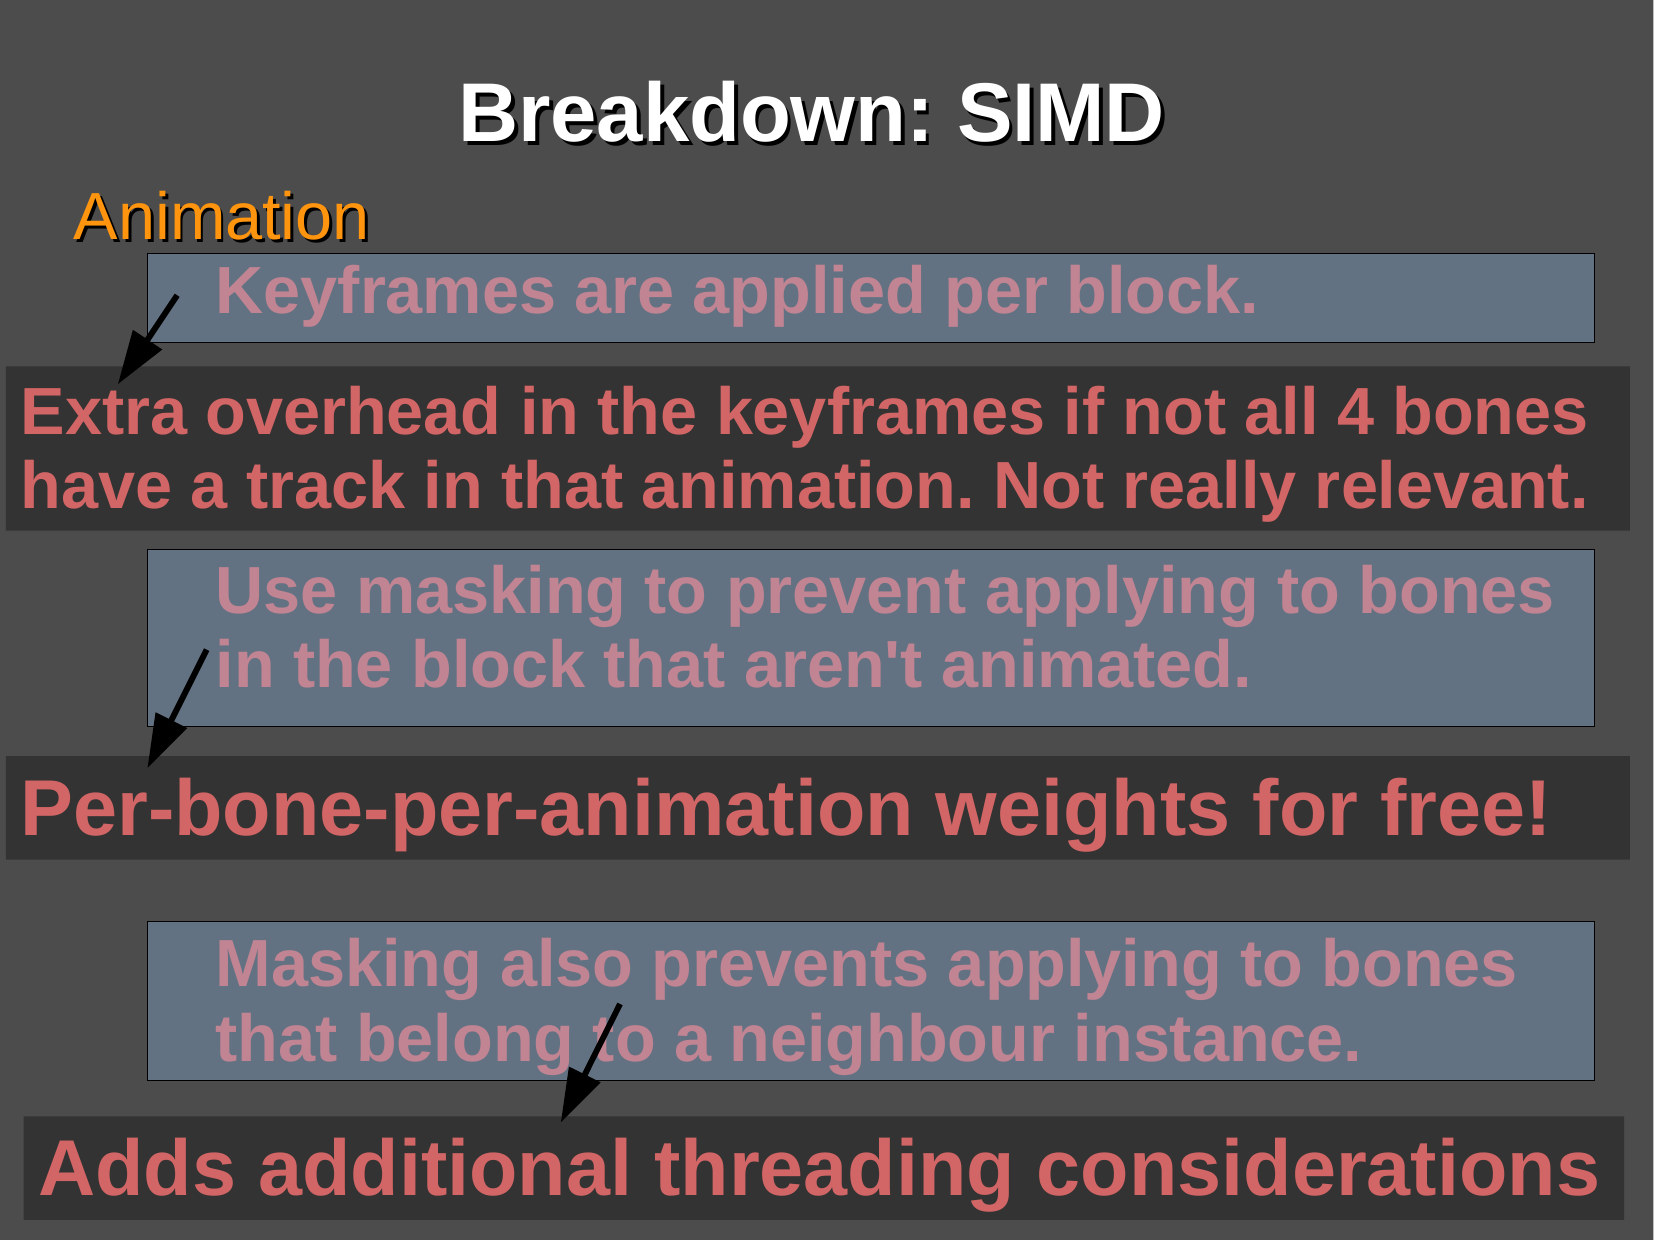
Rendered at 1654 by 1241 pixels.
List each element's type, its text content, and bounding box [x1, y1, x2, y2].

text_box Breakdown: SIMD [88, 59, 1536, 168]
text_box [147, 921, 1595, 1081]
text_box Animation Keyframes are applied per block. Use masking to prevent applying to bones in the block that aren't animated. Masking also prevents applying to bones that belong to a neighbour instance. [59, 531, 1625, 756]
text_box Animation Keyframes are applied per block. Use masking to prevent applying to bones in the block that aren't animated. Masking also prevents applying to bones that belong to a neighbour instance. [59, 860, 1625, 1084]
text_box [147, 549, 1595, 727]
text_box Animation Keyframes are applied per block. Use masking to prevent applying to bones in the block that aren't animated. Masking also prevents applying to bones that belong to a neighbour instance. [59, 171, 1625, 366]
text_box [147, 253, 1595, 343]
text_box Per-bone-per-animation weights for free! [5, 756, 1630, 860]
text_box Adds additional threading considerations [23, 1116, 1625, 1220]
text_box Extra overhead in the keyframes if not all 4 bones have a track in that animation. Not really relevant. [5, 366, 1630, 531]
